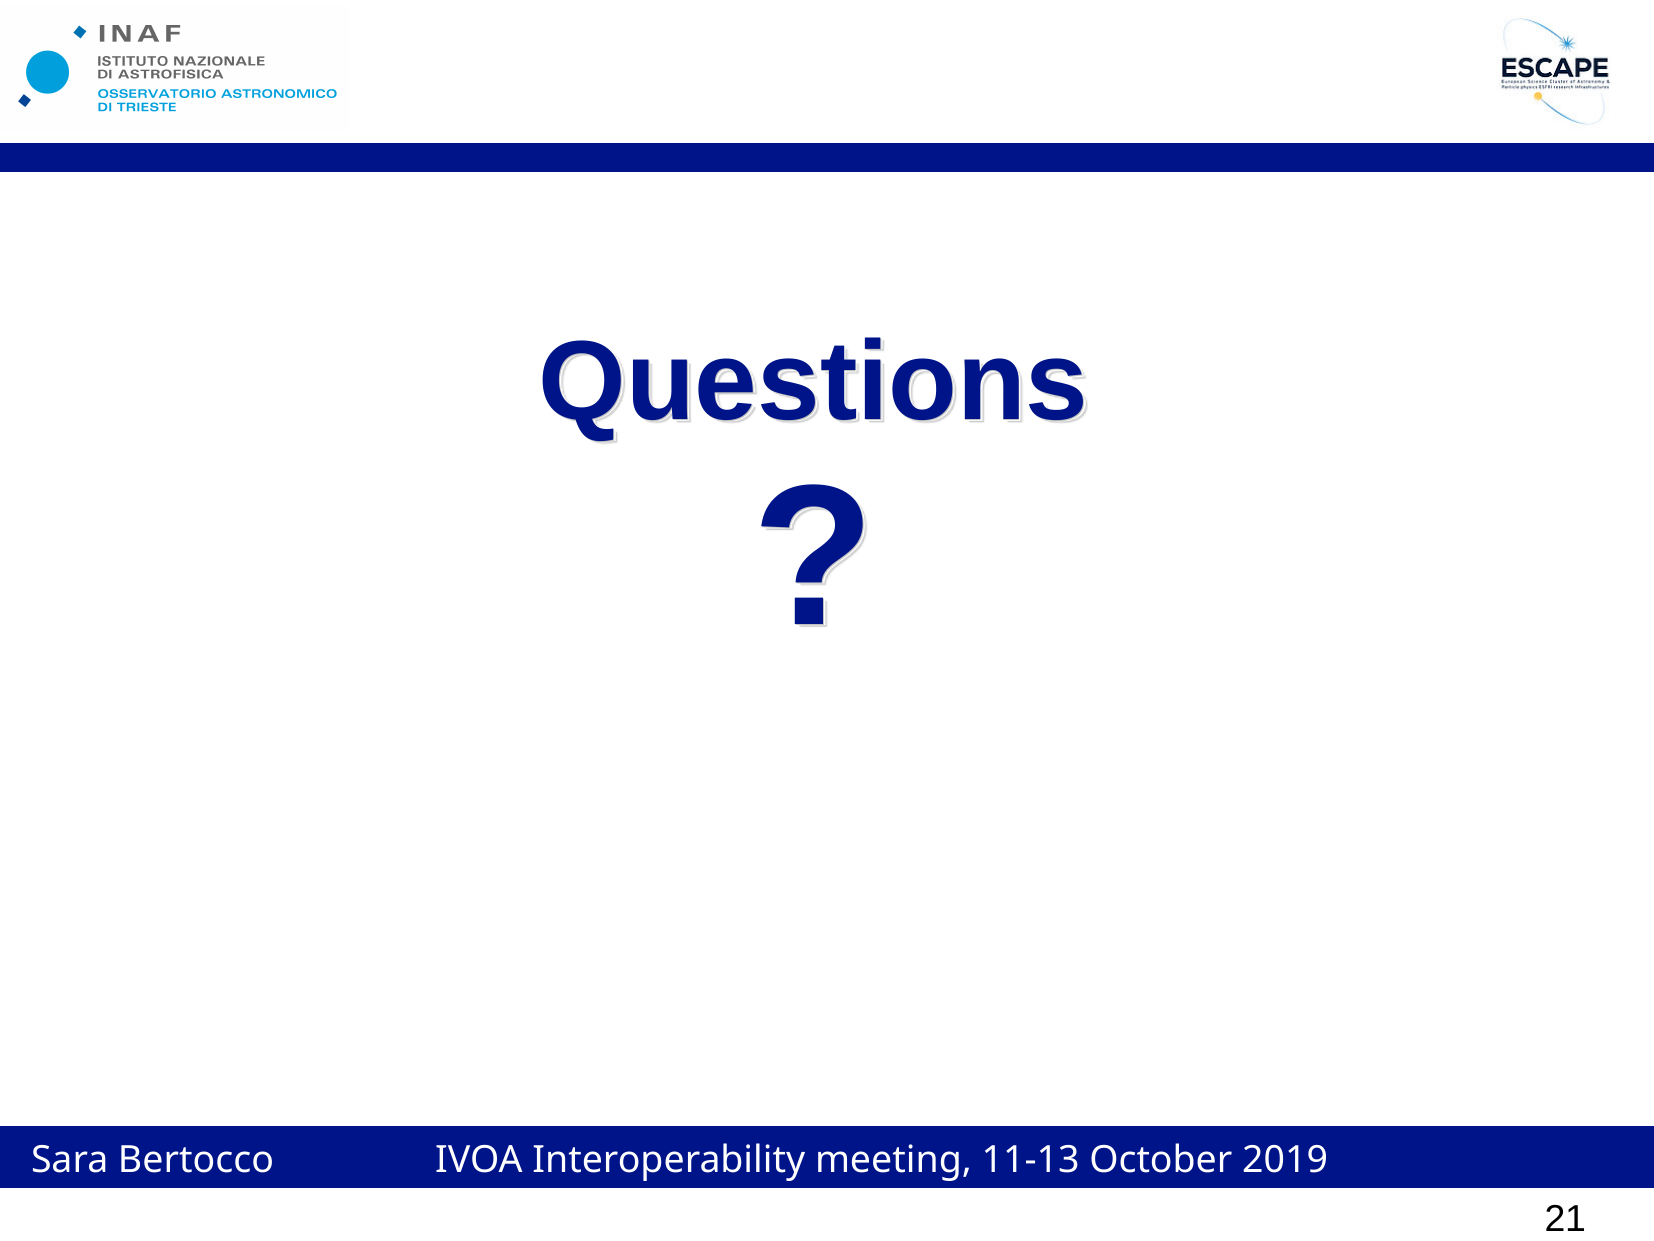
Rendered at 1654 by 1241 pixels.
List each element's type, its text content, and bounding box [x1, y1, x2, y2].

text_box [0, 143, 1654, 172]
text_box Sara Bertocco IVOA Interoperability meeting, 11-13 October 2019 [16, 1125, 1654, 1186]
text_box [0, 1126, 1654, 1188]
text_box <number> [1529, 1190, 1654, 1241]
title Questions ? [173, 317, 1455, 793]
picture [1, 4, 349, 132]
picture [1464, 7, 1646, 136]
